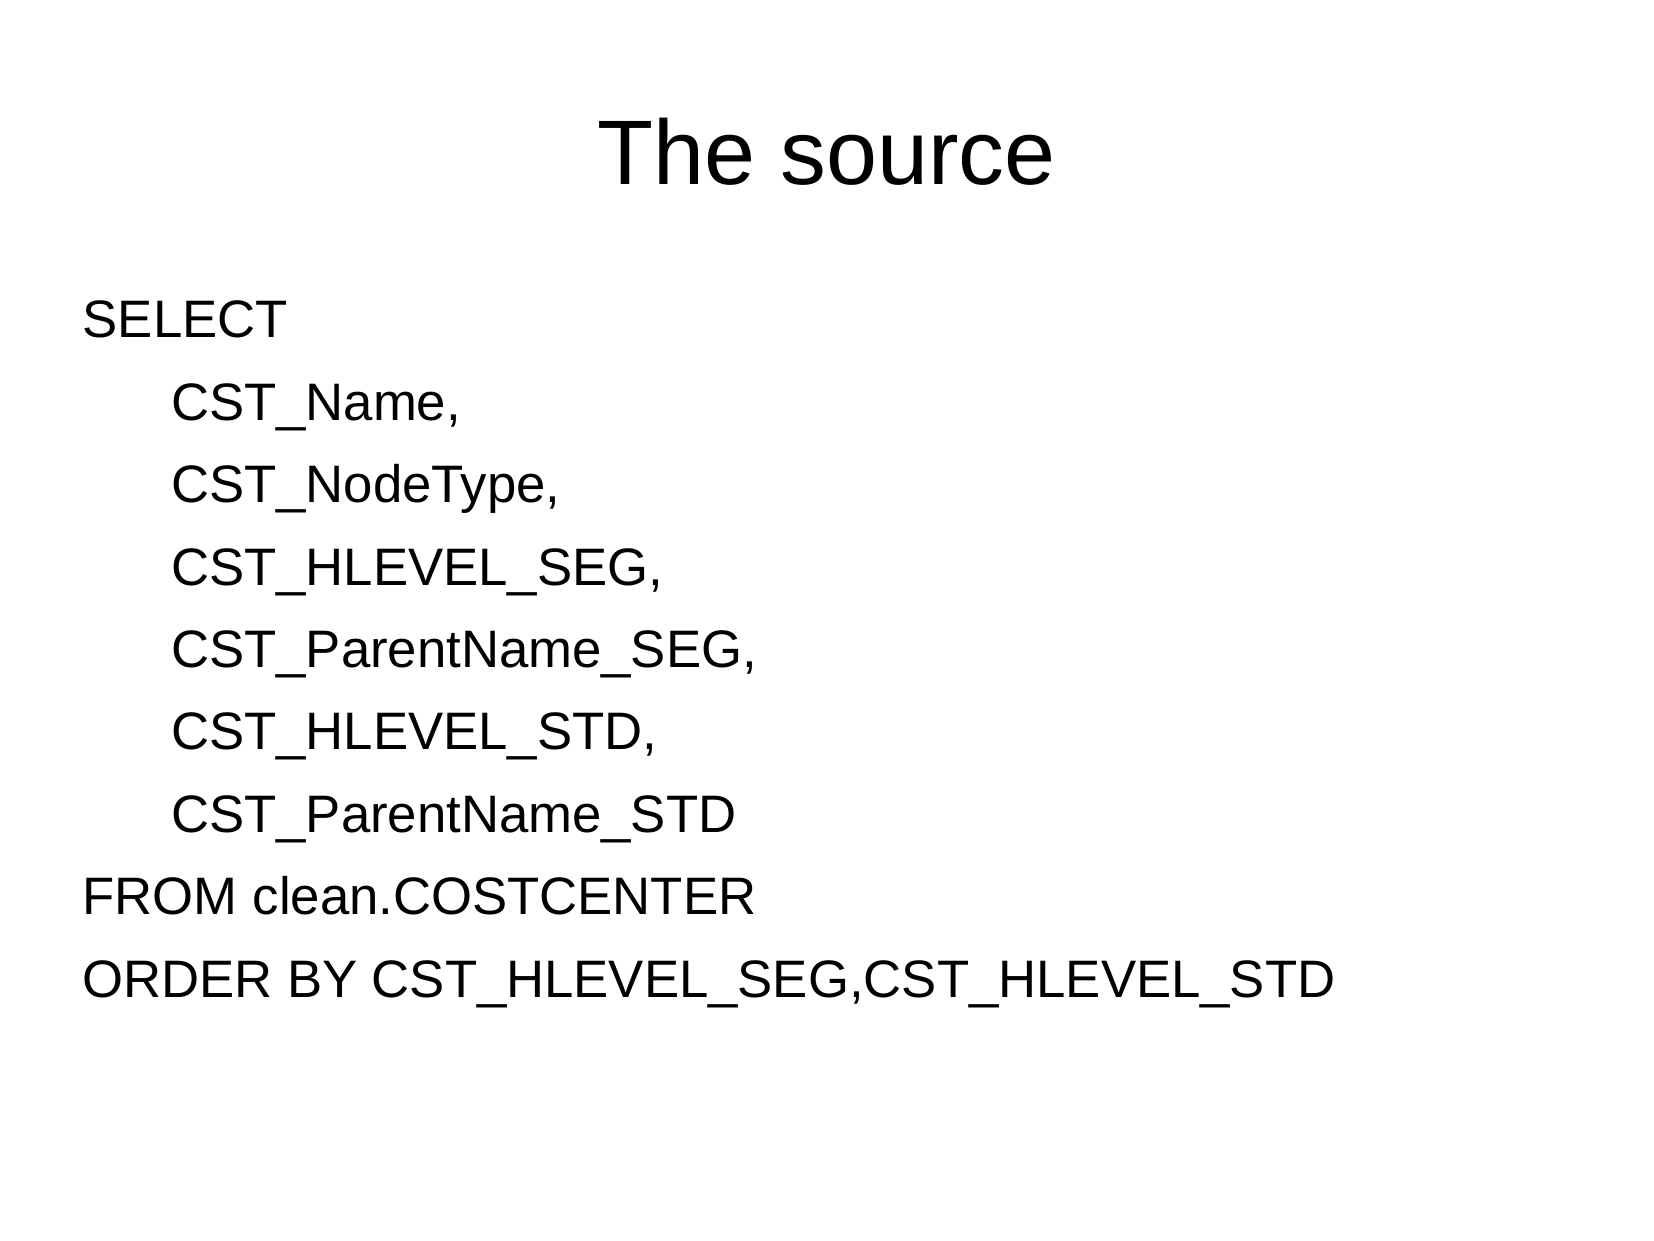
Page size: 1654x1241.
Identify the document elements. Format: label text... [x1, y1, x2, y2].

title The source [82, 49, 1571, 257]
list SELECT CST_Name, CST_NodeType, CST_HLEVEL_SEG, CST_ParentName_SEG, CST_HLEVEL_STD, CST_ParentName_STD FROM clean.COSTCENTER ORDER BY CST_HLEVEL_SEG,CST_HLEVEL_STD [82, 290, 1571, 1010]
